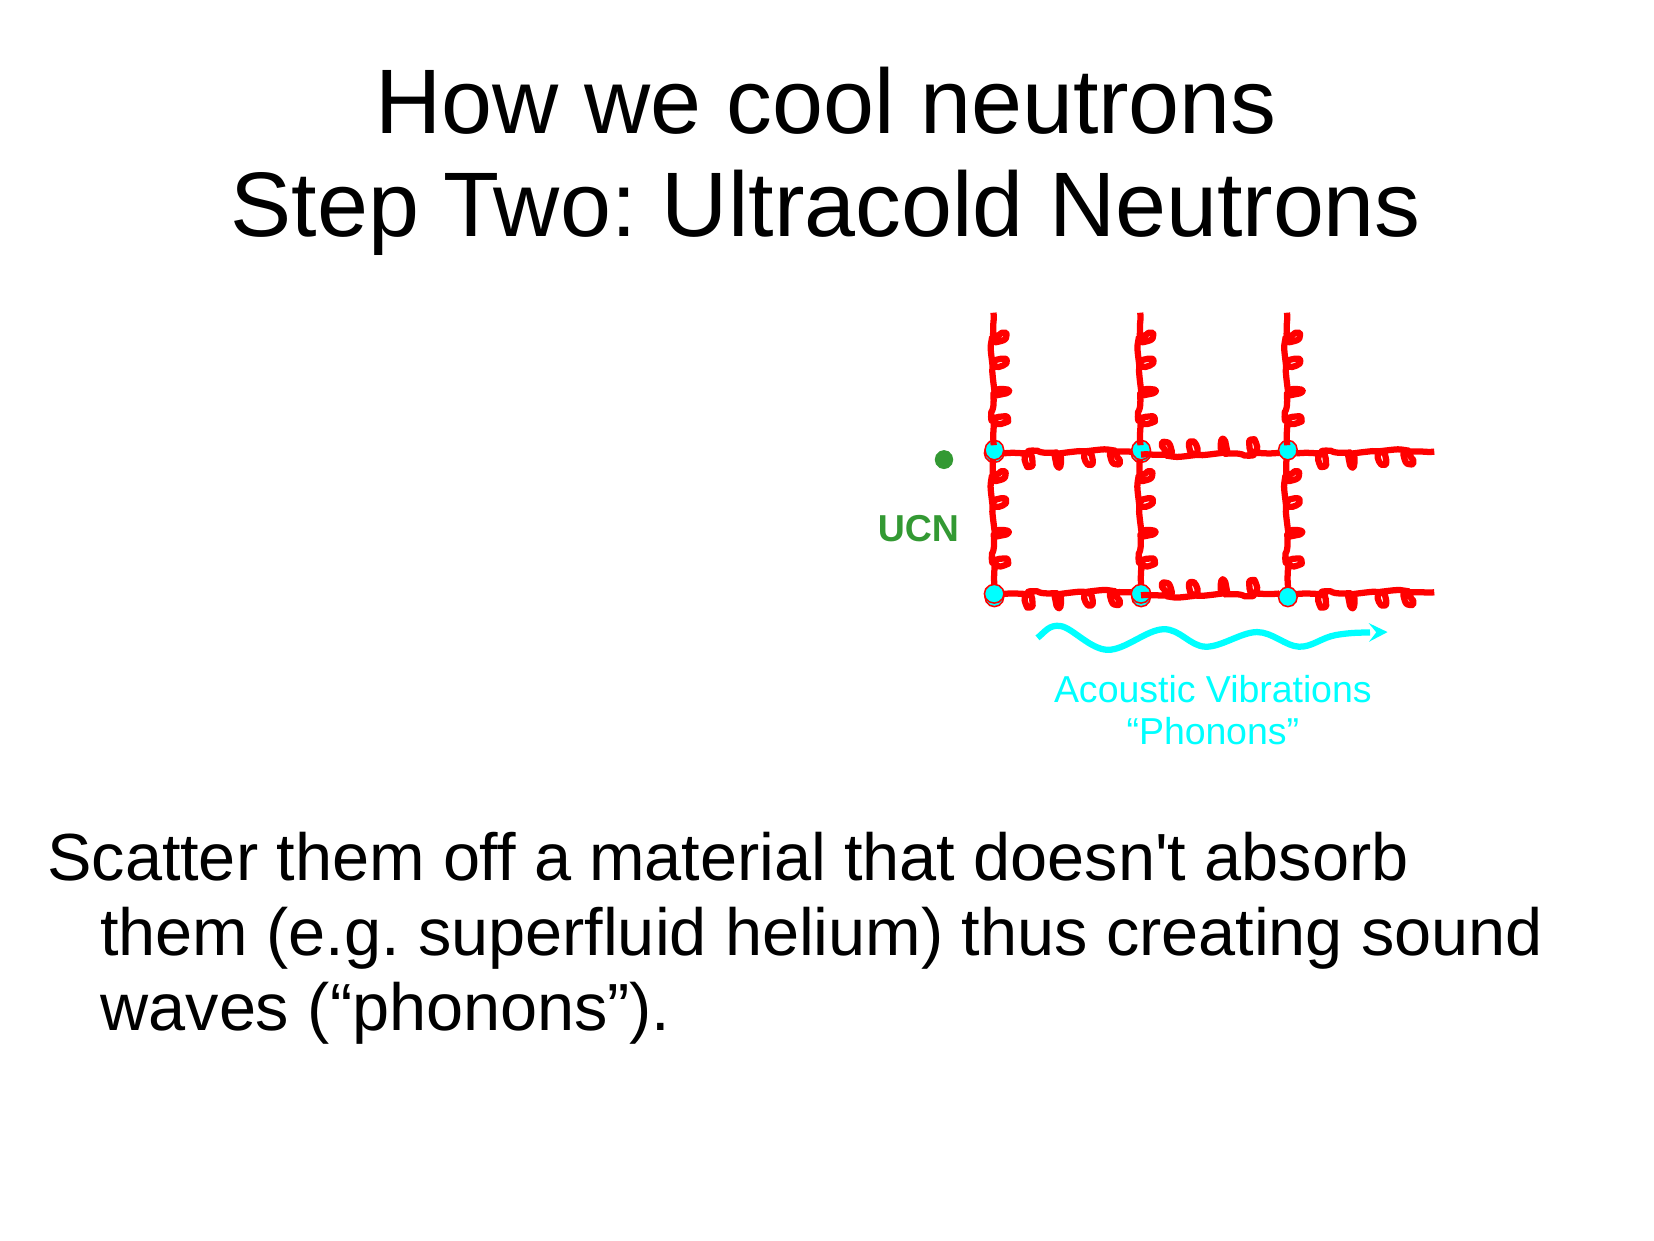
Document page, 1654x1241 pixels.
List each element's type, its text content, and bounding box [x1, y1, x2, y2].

text_box [1278, 587, 1297, 607]
list Scatter them off a material that doesn't absorb them (e.g. superfluid helium) thus creating sound waves (“phonons”). [29, 820, 1565, 1241]
text_box [1131, 441, 1151, 463]
text_box Phonon [1291, 525, 1462, 583]
text_box [1131, 584, 1151, 607]
title How we cool neutrons Step Two: Ultracold Neutrons [82, 39, 1571, 267]
text_box [984, 584, 1004, 607]
text_box [934, 450, 954, 470]
text_box [1278, 441, 1298, 460]
text_box [984, 440, 1004, 463]
text_box Acoustic Vibrations “Phonons” [1039, 661, 1388, 770]
text_box UCN [863, 500, 974, 558]
